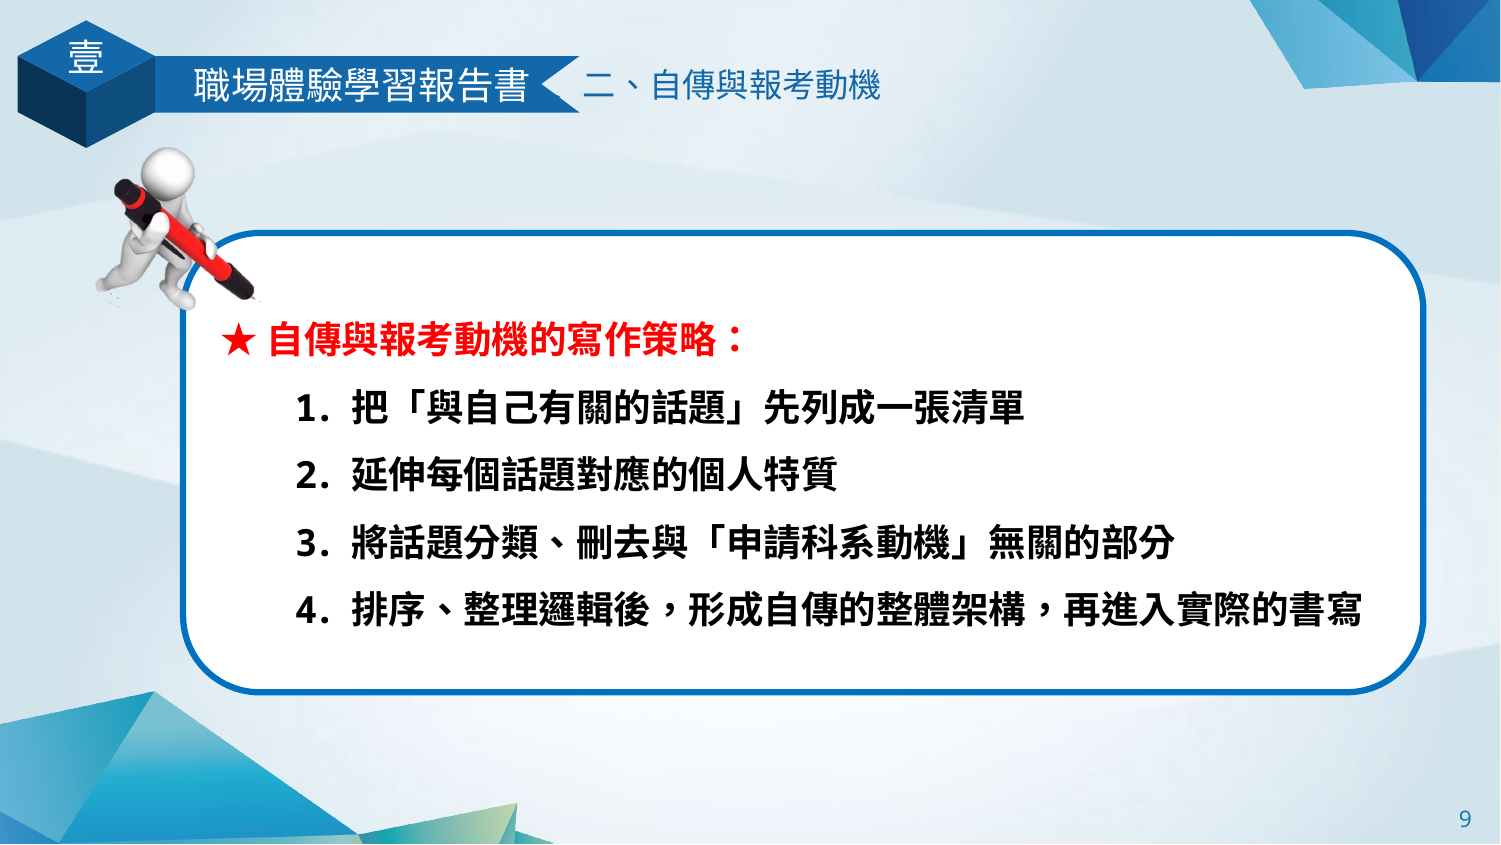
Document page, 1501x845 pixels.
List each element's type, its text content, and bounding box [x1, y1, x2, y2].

text_box 9 [1458, 804, 1483, 832]
text_box [17, 57, 155, 148]
text_box 二、自傳與報考動機 [523, 65, 879, 104]
text_box ★自傳與報考動機的寫作策略： 把「與自己有關的話題」先列成一張清單 延伸每個話題對應的個人特質 將話題分類、刪去與「申請科系動機」無關的部分 排序、整理邏輯後，形成自傳的整體架構，再進入實際的書寫 [183, 232, 1424, 693]
text_box 職場體驗學習報告書 [155, 56, 580, 113]
text_box 壹 [17, 20, 155, 92]
text_box 職場體驗學習報告書 [527, 104, 580, 113]
text_box [525, 104, 545, 113]
picture [0, 0, 1501, 844]
